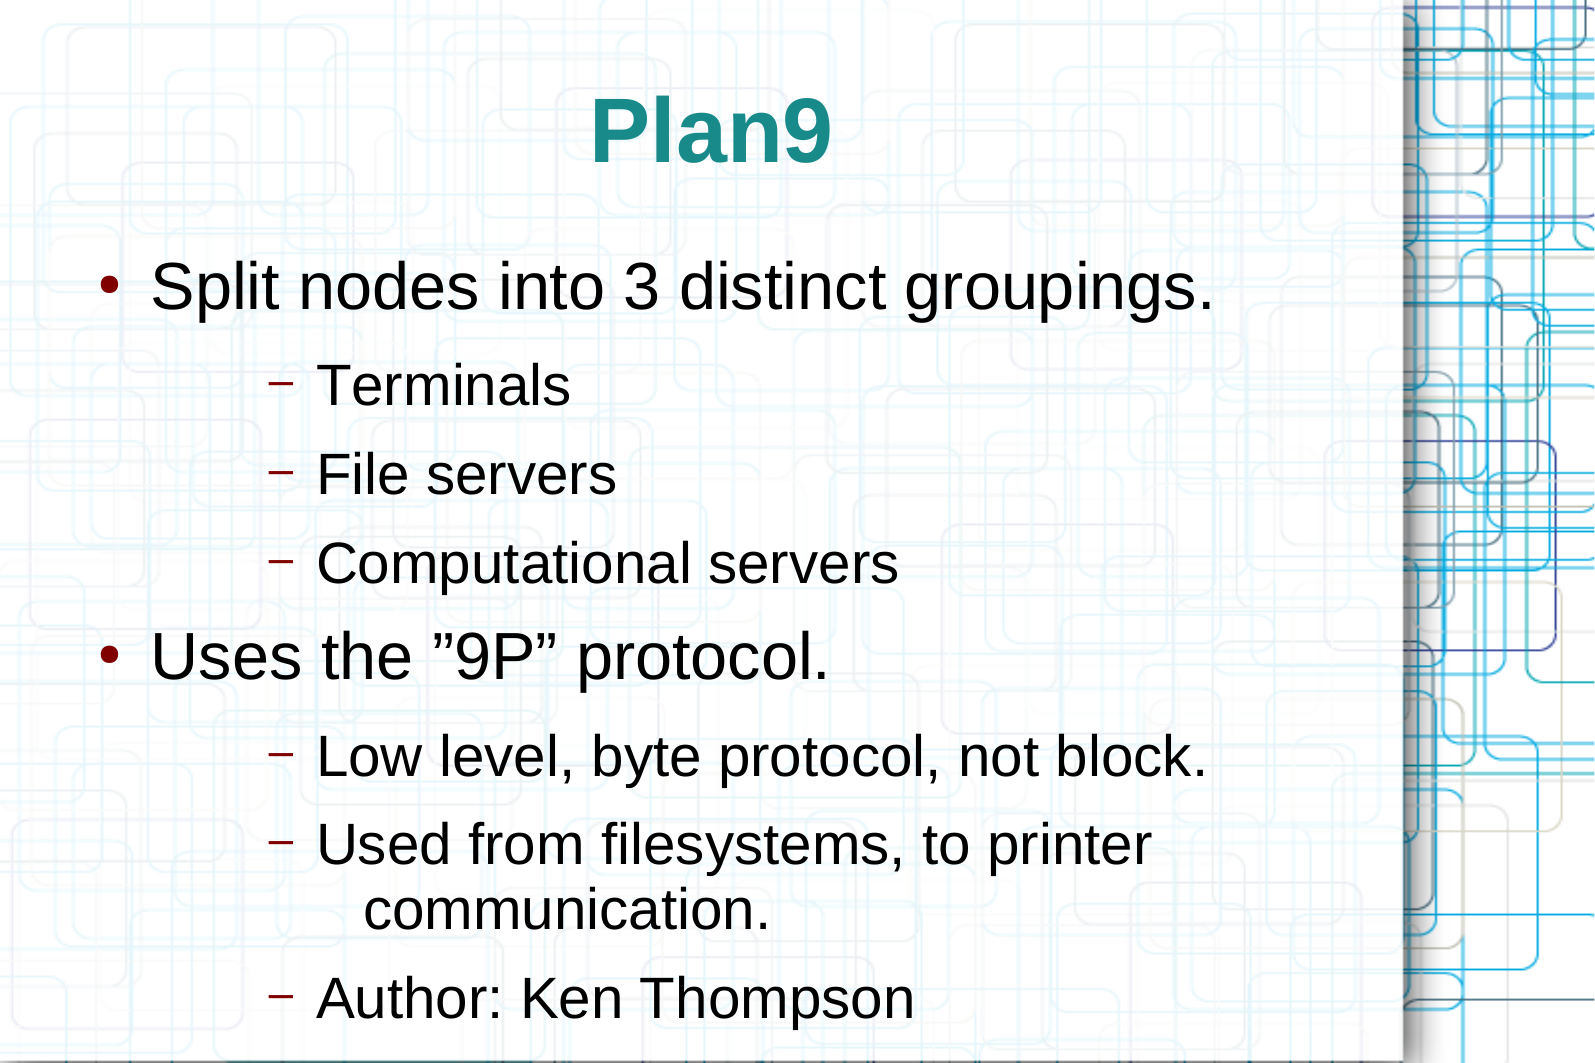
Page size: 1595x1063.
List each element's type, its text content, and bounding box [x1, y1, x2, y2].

title Plan9 [56, 49, 1367, 213]
list Split nodes into 3 distinct groupings. Terminals File servers Computational servers Uses the ”9P” protocol. Low level, byte protocol, not block. Used from filesystems, to printer communication. Author: Ken Thompson [79, 248, 1367, 1063]
picture [0, 0, 1595, 1063]
